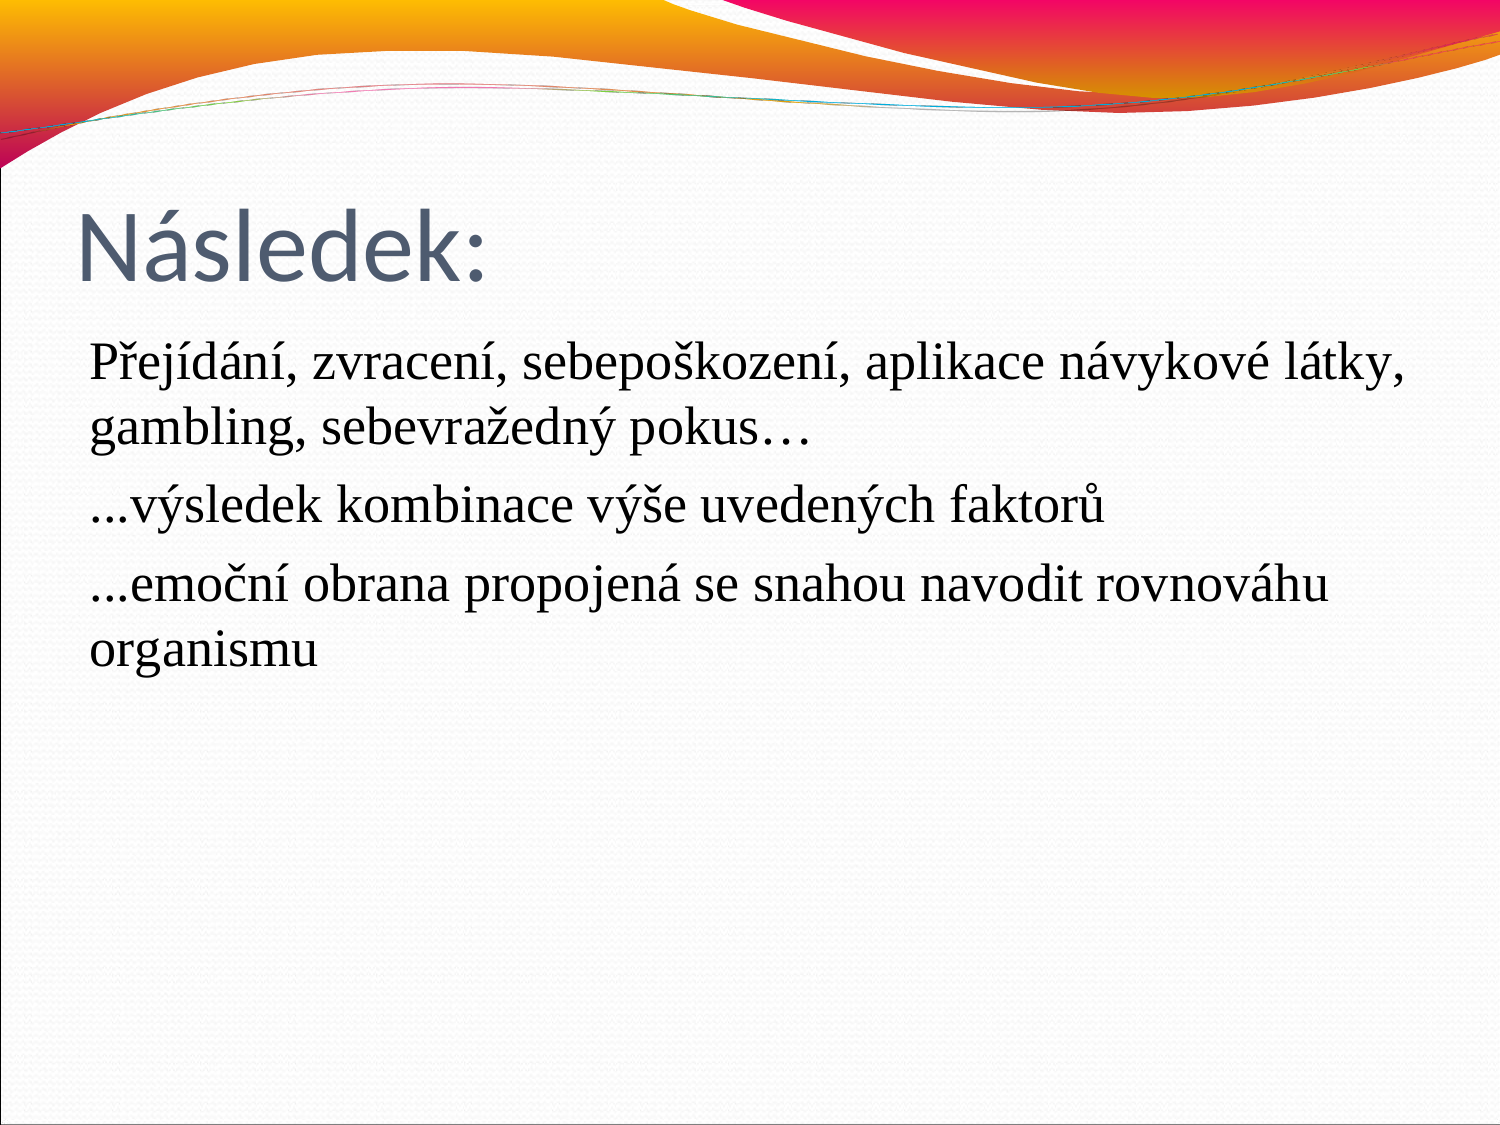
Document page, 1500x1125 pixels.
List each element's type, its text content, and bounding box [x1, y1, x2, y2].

list Přejídání, zvracení, sebepoškození, aplikace návykové látky, gambling, sebevražedný pokus… ...výsledek kombinace výše uvedených faktorů ...emoční obrana propojená se snahou navodit rovnováhu organismu [75, 317, 1425, 970]
title Následek: [75, 44, 1425, 303]
